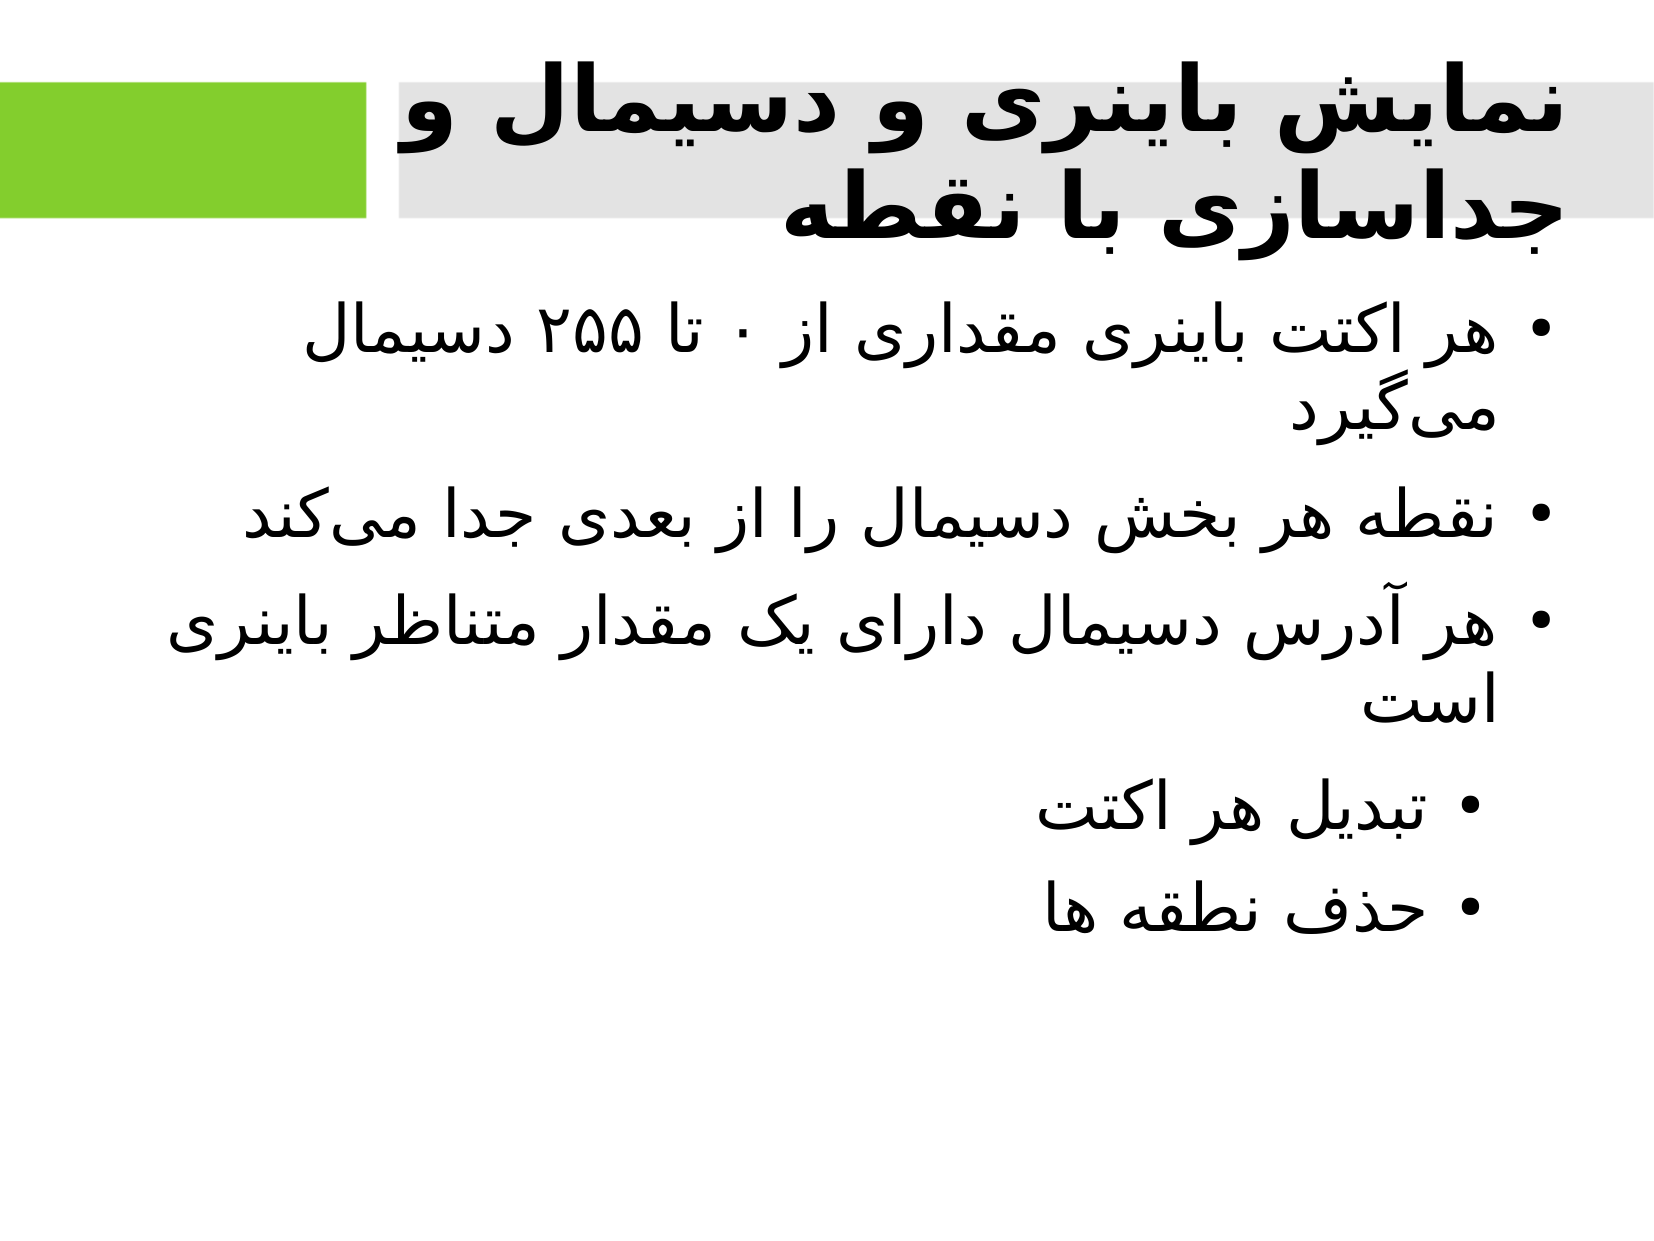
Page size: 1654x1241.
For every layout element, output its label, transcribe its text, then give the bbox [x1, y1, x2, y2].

title نمایش باینری و دسیمال و جداسازی با نقطه [82, 49, 1571, 257]
picture [0, 0, 1654, 1241]
list هر اکتت باینری مقداری از ۰ تا ۲۵۵ دسیمال می‌گیرد نقطه هر بخش دسیمال را از بعدی جدا می‌کند هر آدرس دسیمال دارای یک مقدار متناظر باینری است تبدیل هر اکتت حذف نطقه ها [82, 290, 1571, 1182]
